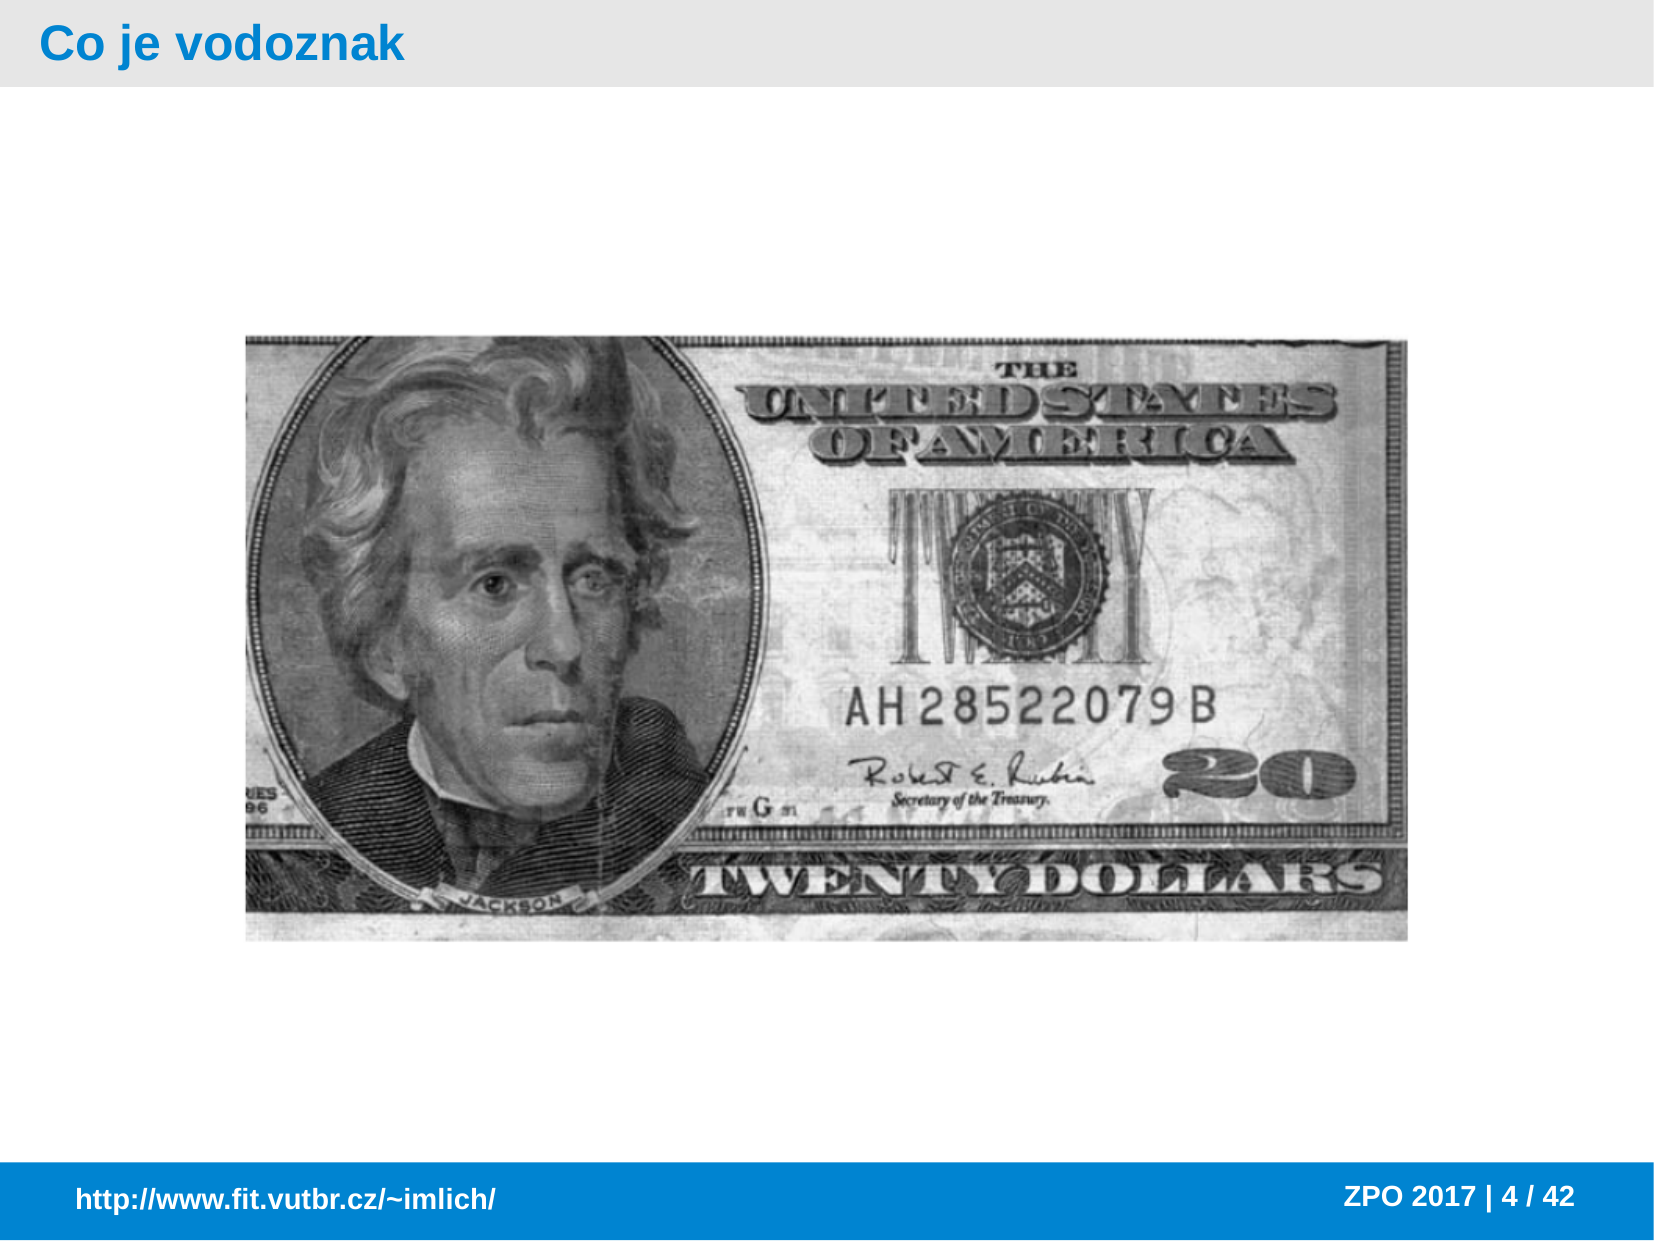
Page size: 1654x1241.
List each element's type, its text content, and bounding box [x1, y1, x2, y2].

picture [210, 293, 1455, 953]
title Co je vodoznak [39, 5, 1615, 81]
